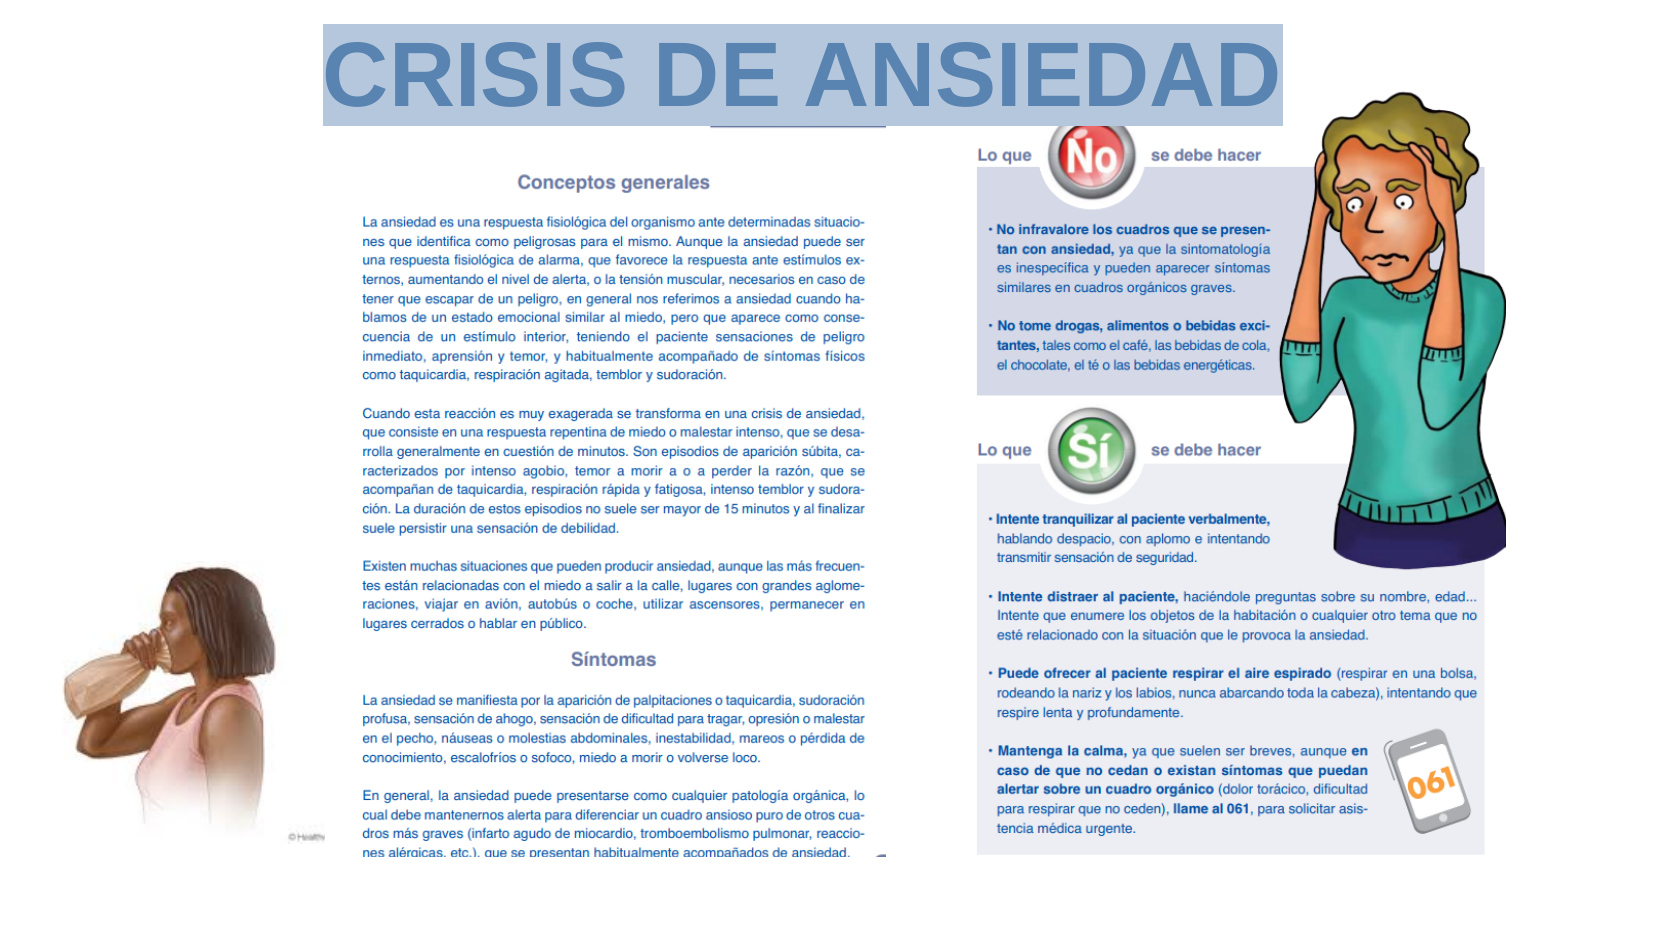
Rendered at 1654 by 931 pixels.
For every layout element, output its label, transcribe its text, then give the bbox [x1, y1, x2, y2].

title CRISIS DE ANSIEDAD [59, 0, 1548, 148]
picture [29, 148, 886, 857]
picture [974, 148, 1506, 888]
